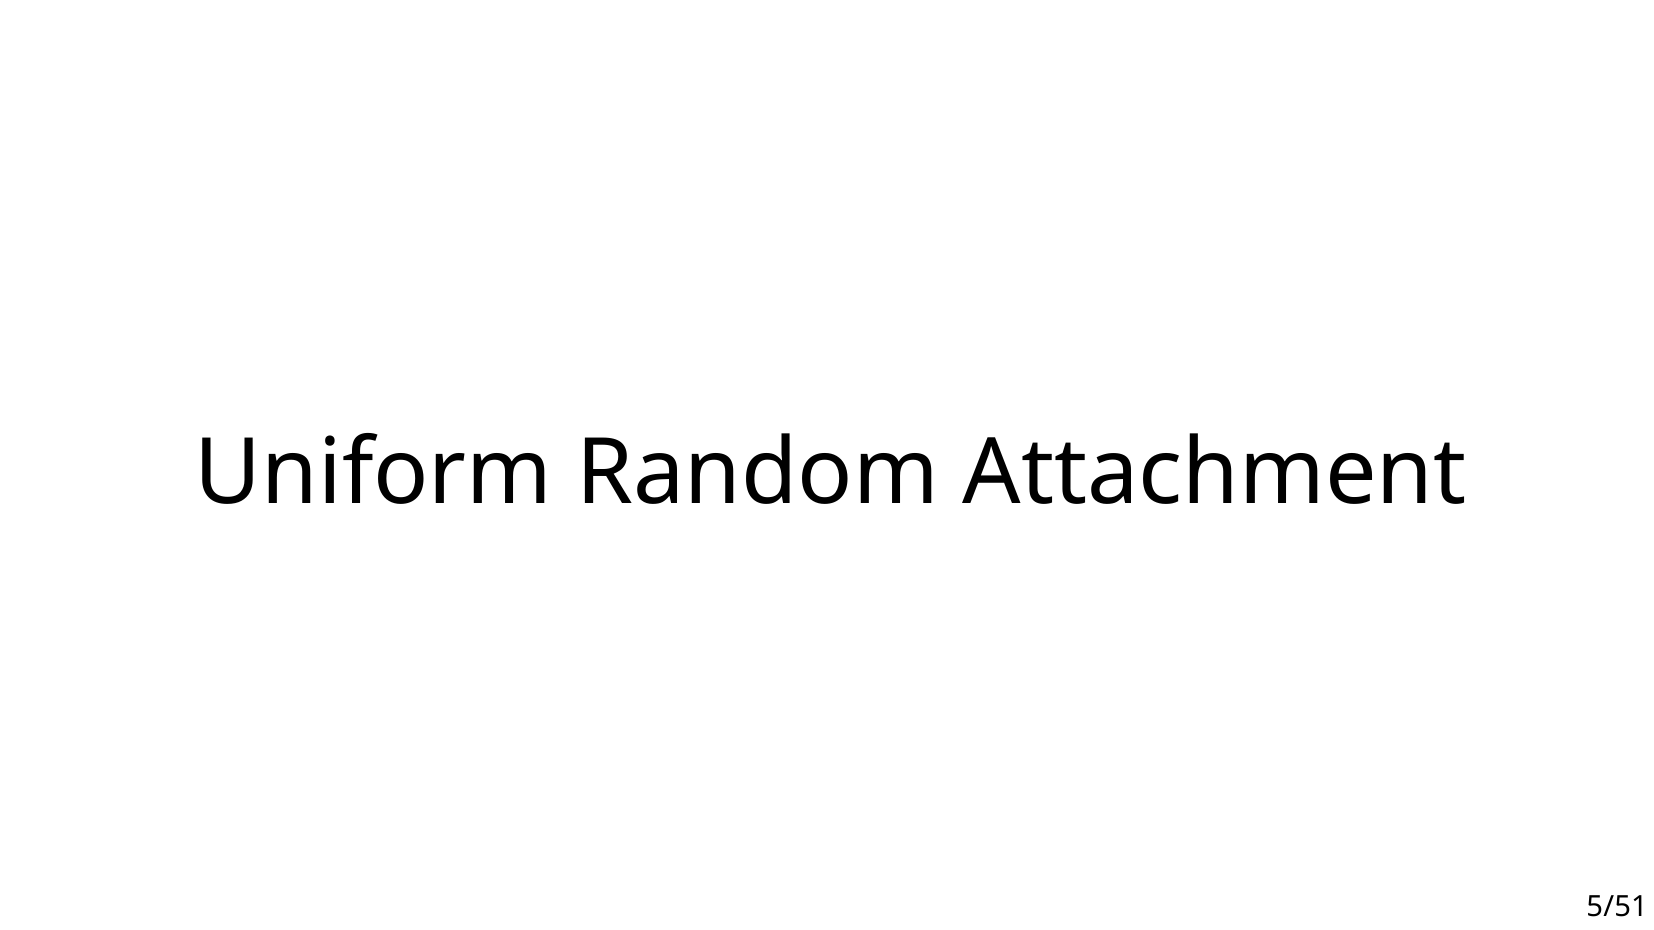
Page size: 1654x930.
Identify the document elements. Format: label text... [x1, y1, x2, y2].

title Uniform Random Attachment [87, 365, 1576, 571]
